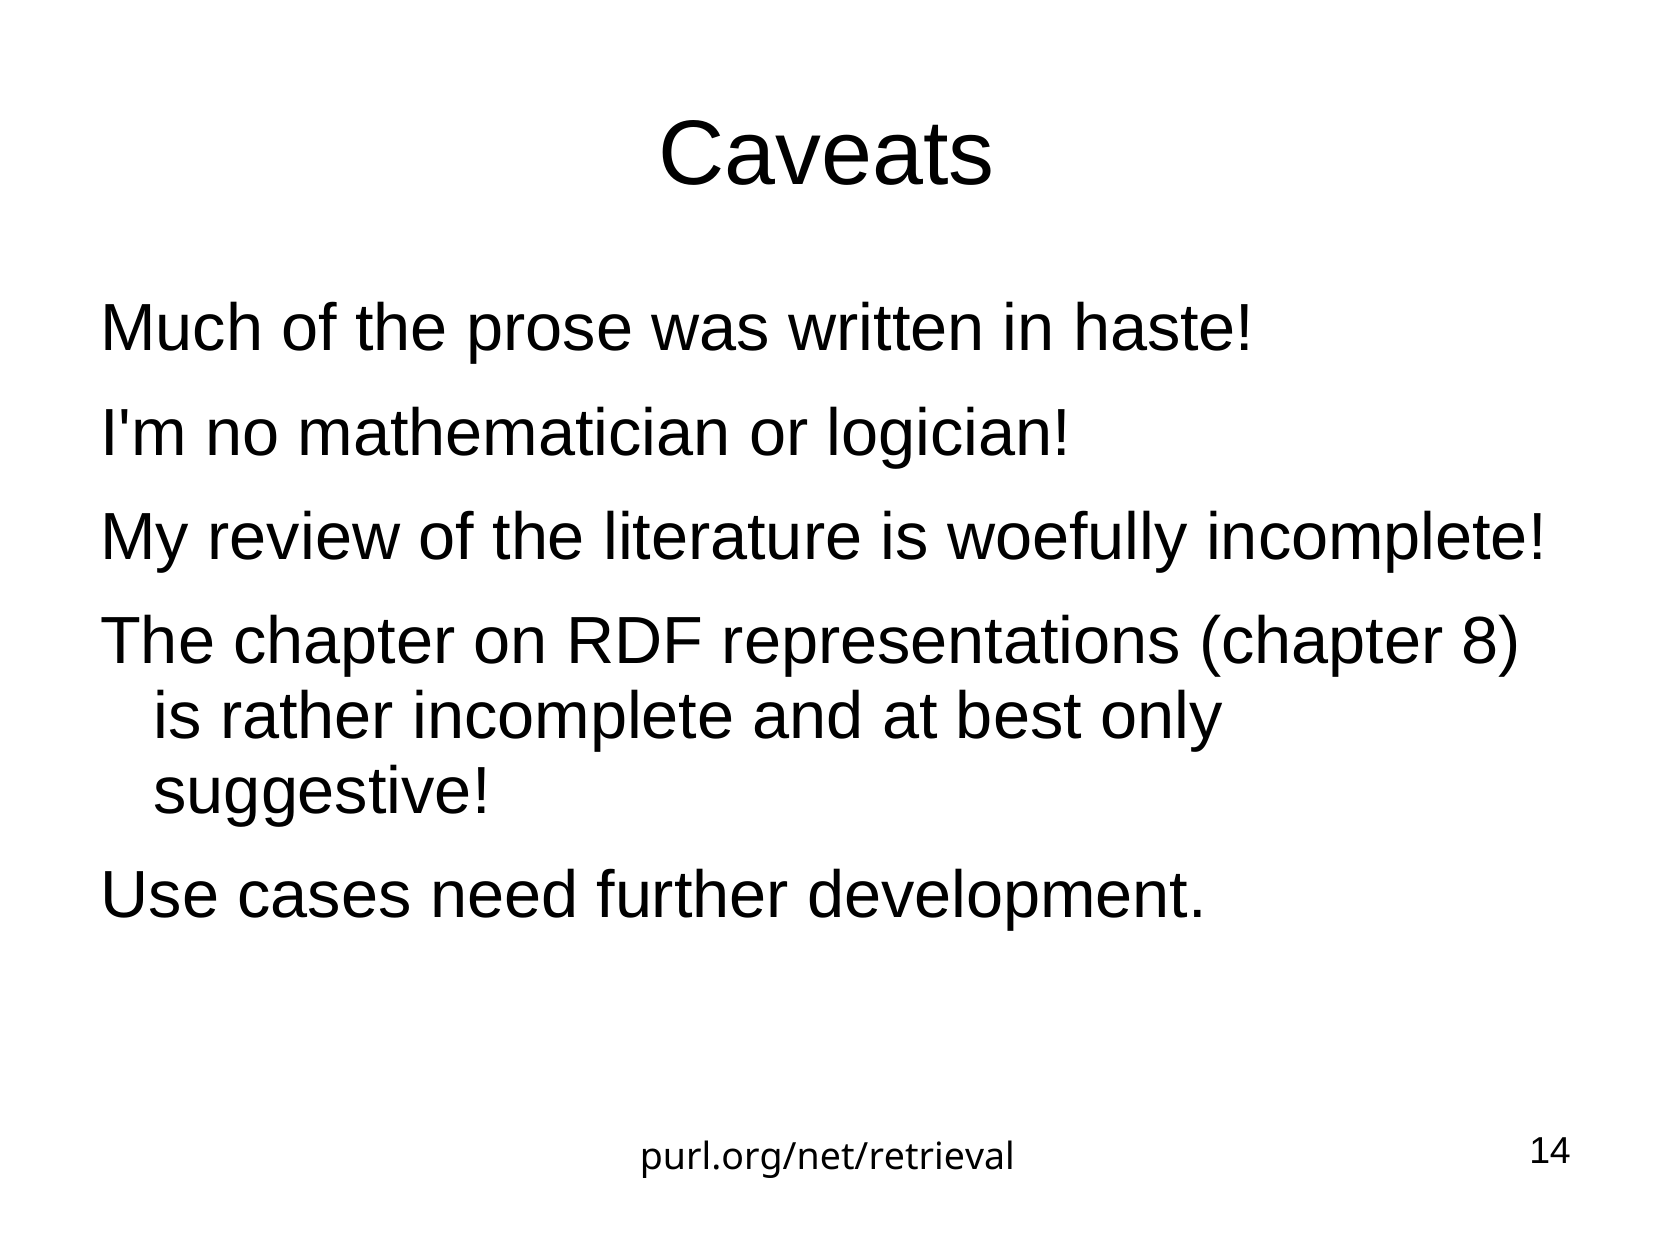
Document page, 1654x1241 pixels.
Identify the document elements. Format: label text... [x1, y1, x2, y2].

title Caveats [82, 49, 1571, 257]
list Much of the prose was written in haste! I'm no mathematician or logician! My review of the literature is woefully incomplete! The chapter on RDF representations (chapter 8) is rather incomplete and at best only suggestive! Use cases need further development. [82, 290, 1571, 1109]
